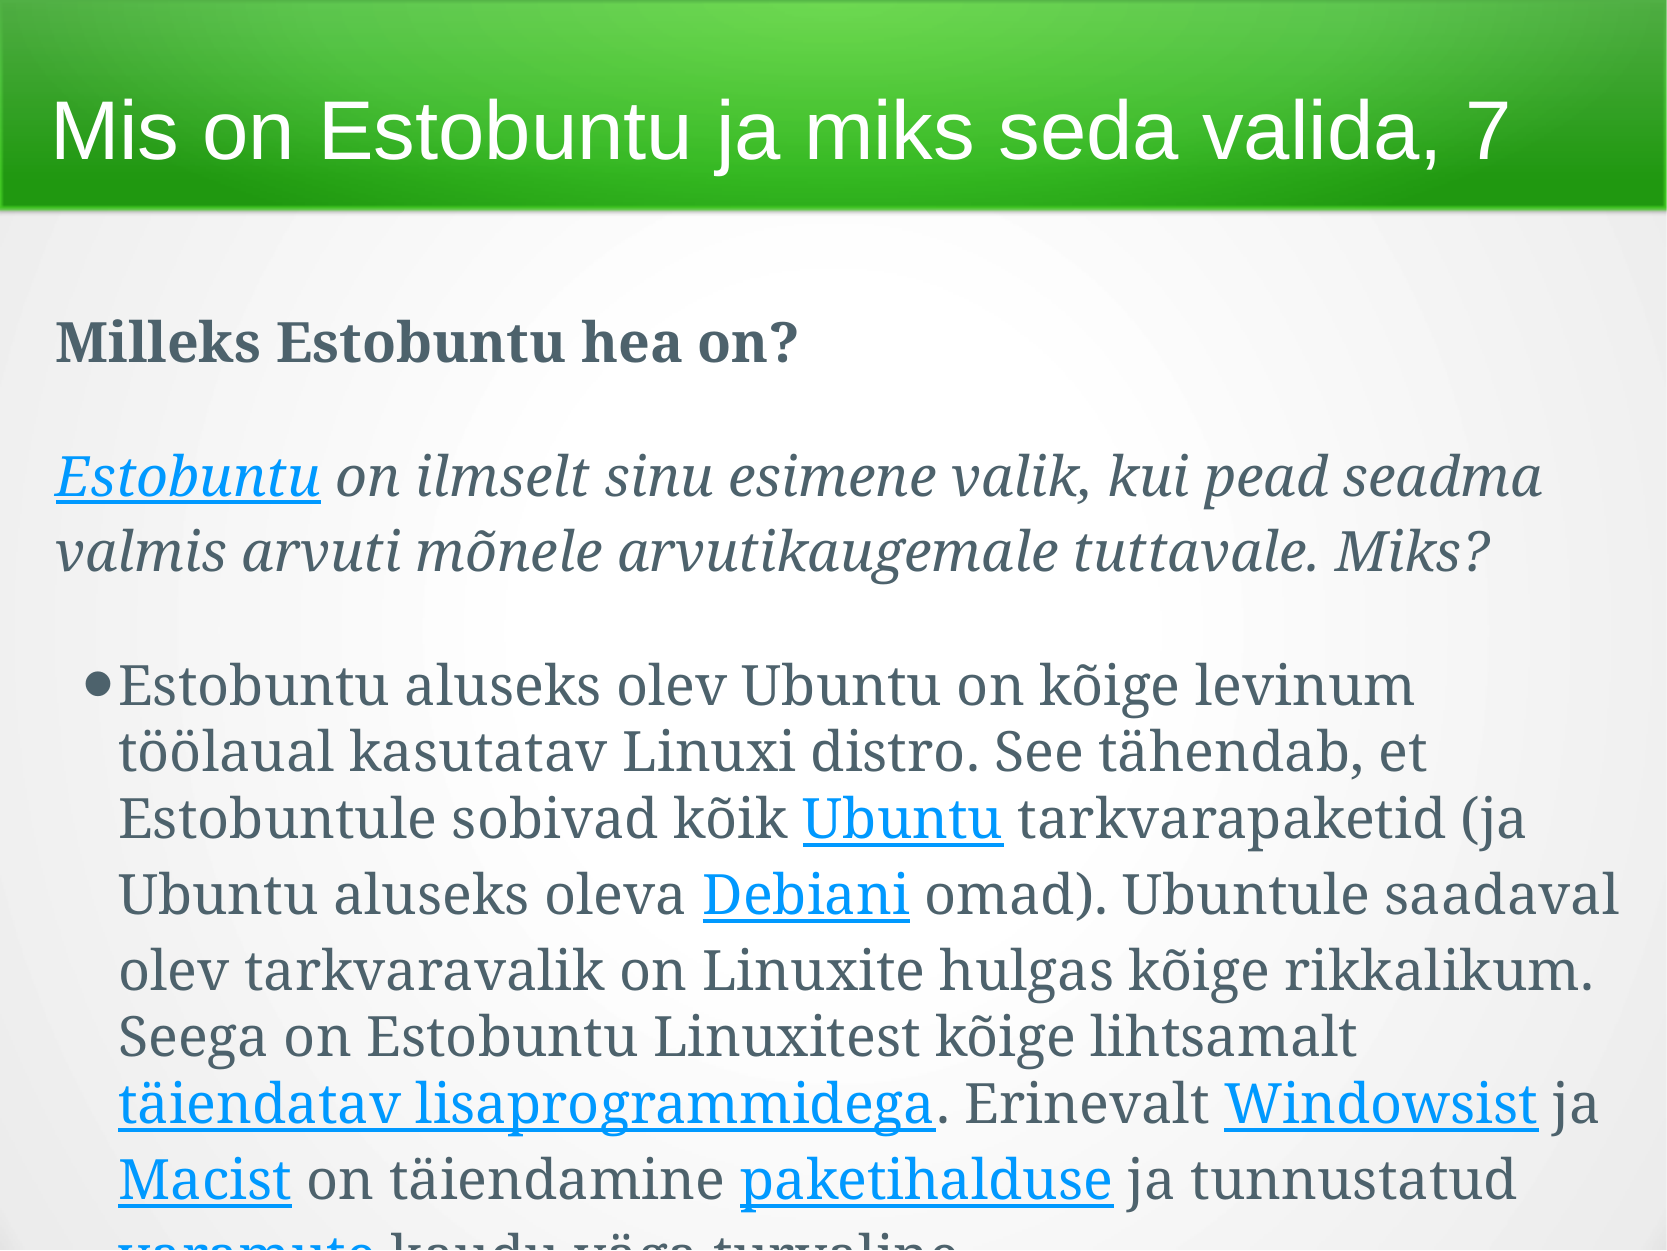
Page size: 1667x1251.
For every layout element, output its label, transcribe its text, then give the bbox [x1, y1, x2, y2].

picture [0, 0, 1667, 1250]
title Mis on Estobuntu ja miks seda valida, 7 [50, 84, 1630, 178]
list Milleks Estobuntu hea on? Estobuntu on ilmselt sinu esimene valik, kui pead seadma valmis arvuti mõnele arvutikaugemale tuttavale. Miks? Estobuntu aluseks olev Ubuntu on kõige levinum töölaual kasutatav Linuxi distro. See tähendab, et Estobuntule sobivad kõik Ubuntu tarkvarapaketid (ja Ubuntu aluseks oleva Debiani omad). Ubuntule saadaval olev tarkvaravalik on Linuxite hulgas kõige rikkalikum. Seega on Estobuntu Linuxitest kõige lihtsamalt täiendatav lisaprogrammidega. Erinevalt Windowsist ja Macist on täiendamine paketihalduse ja tunnustatud varamute kaudu väga turvaline. [49, 300, 1630, 1225]
